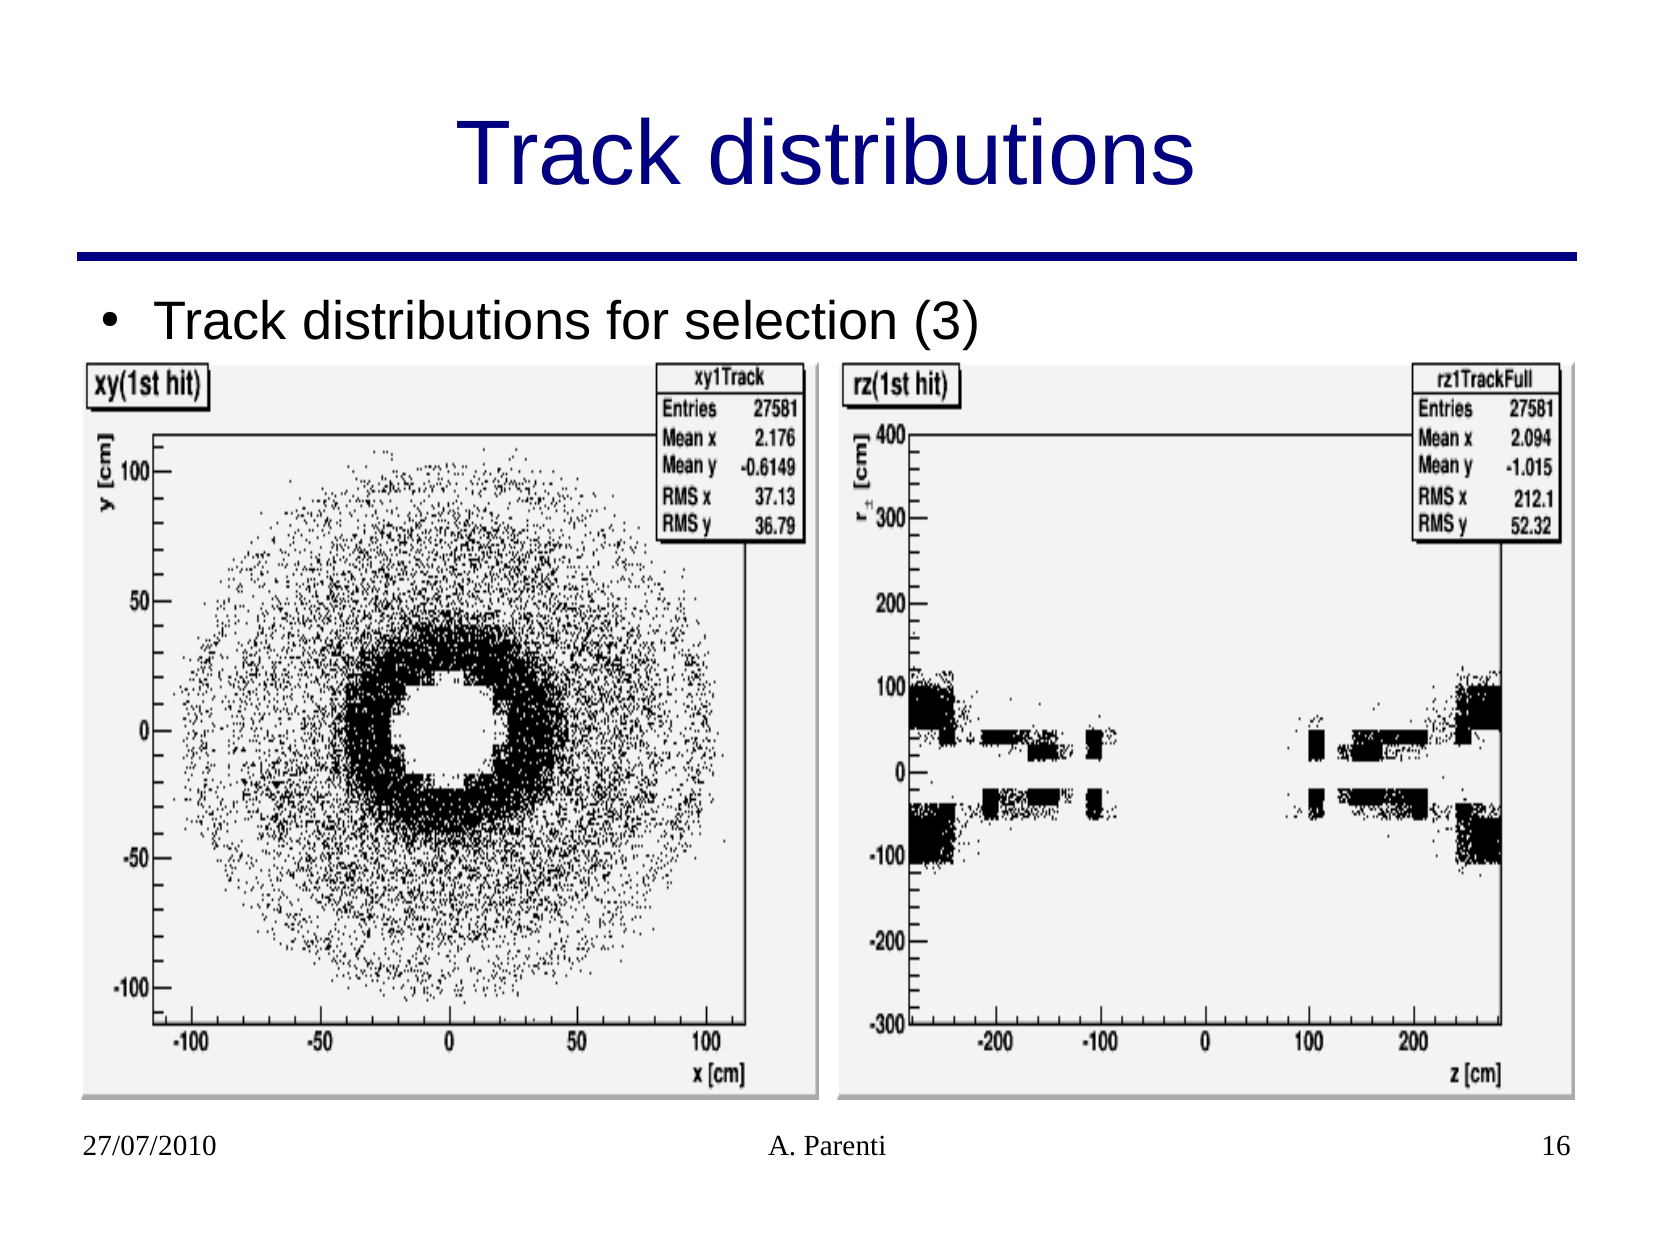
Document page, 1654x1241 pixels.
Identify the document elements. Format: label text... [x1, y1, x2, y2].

picture [80, 361, 819, 1100]
title Track distributions [82, 49, 1571, 257]
list Track distributions for selection (3) [82, 290, 1571, 1109]
picture [836, 361, 1575, 1100]
